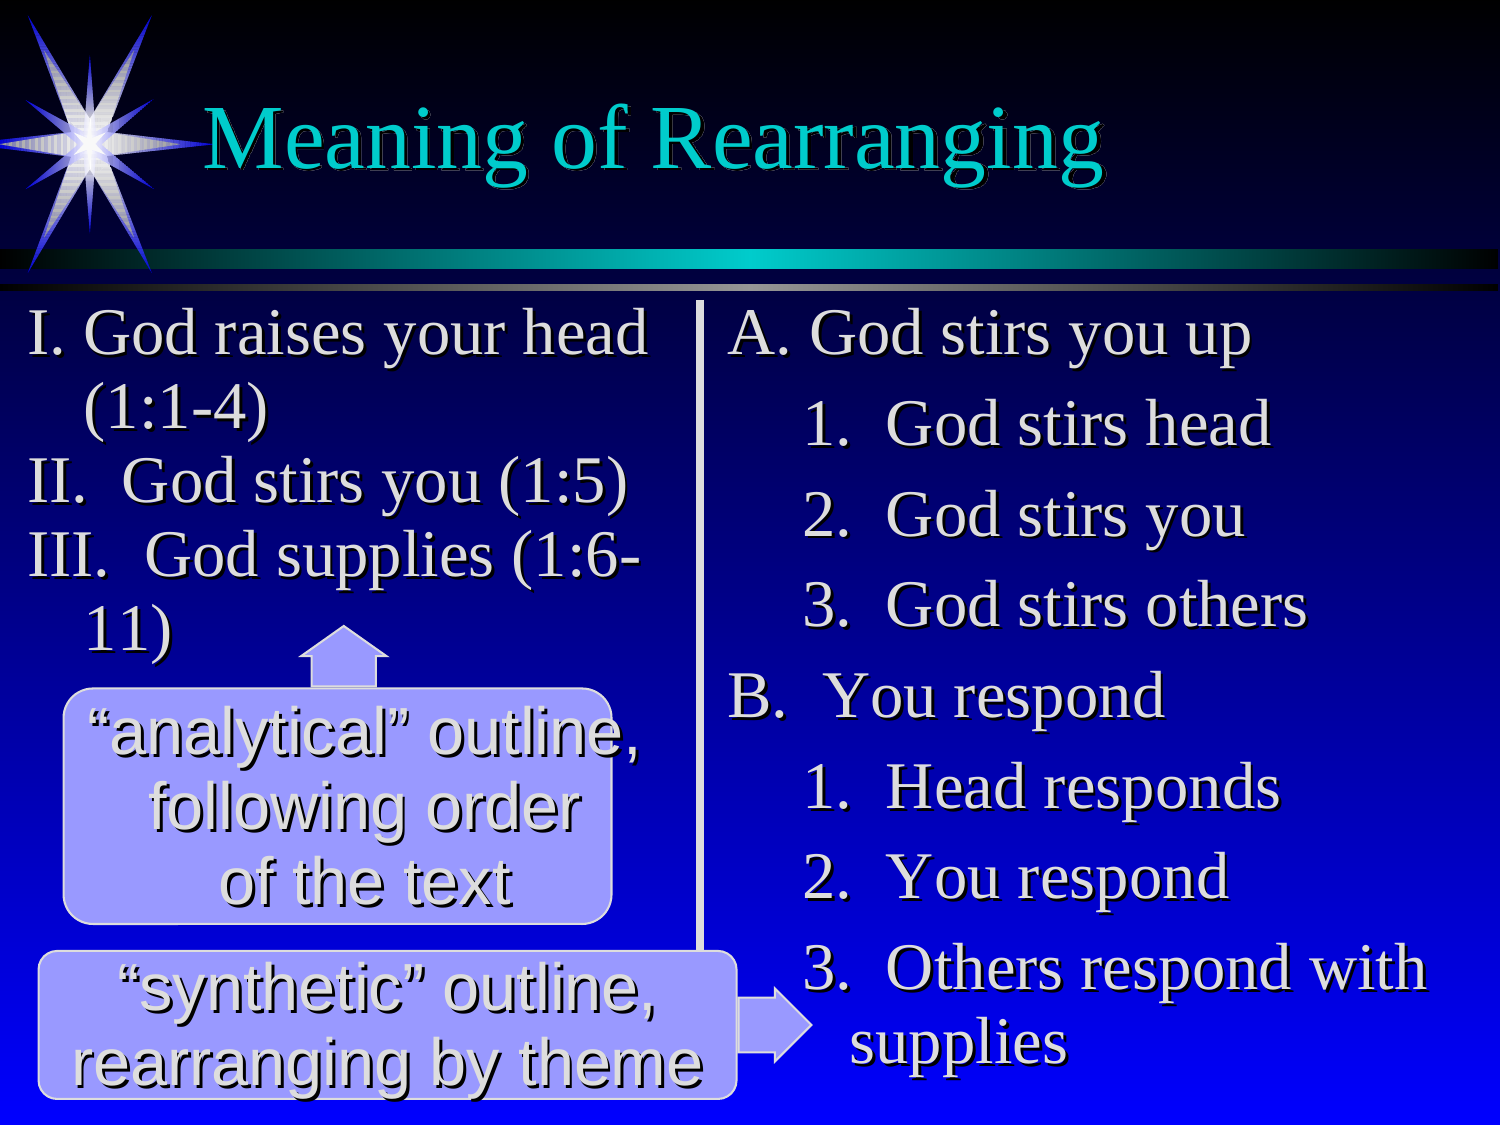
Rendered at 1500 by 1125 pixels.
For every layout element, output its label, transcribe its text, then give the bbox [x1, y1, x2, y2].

text_box [738, 988, 812, 1062]
text_box “analytical” outline, following order of the text [63, 688, 612, 924]
list A. God stirs you up 1. God stirs head 2. God stirs you 3. God stirs others B. You respond 1. Head responds 2. You respond 3. Others respond with supplies [712, 287, 1500, 1086]
text_box [301, 625, 387, 687]
text_box “synthetic” outline, rearranging by theme [38, 950, 737, 1099]
title Meaning of Rearranging [187, 43, 1463, 232]
list I. God raises your head (1:1-4) II. God stirs you (1:5) III. God supplies (1:6-11) [12, 287, 712, 688]
